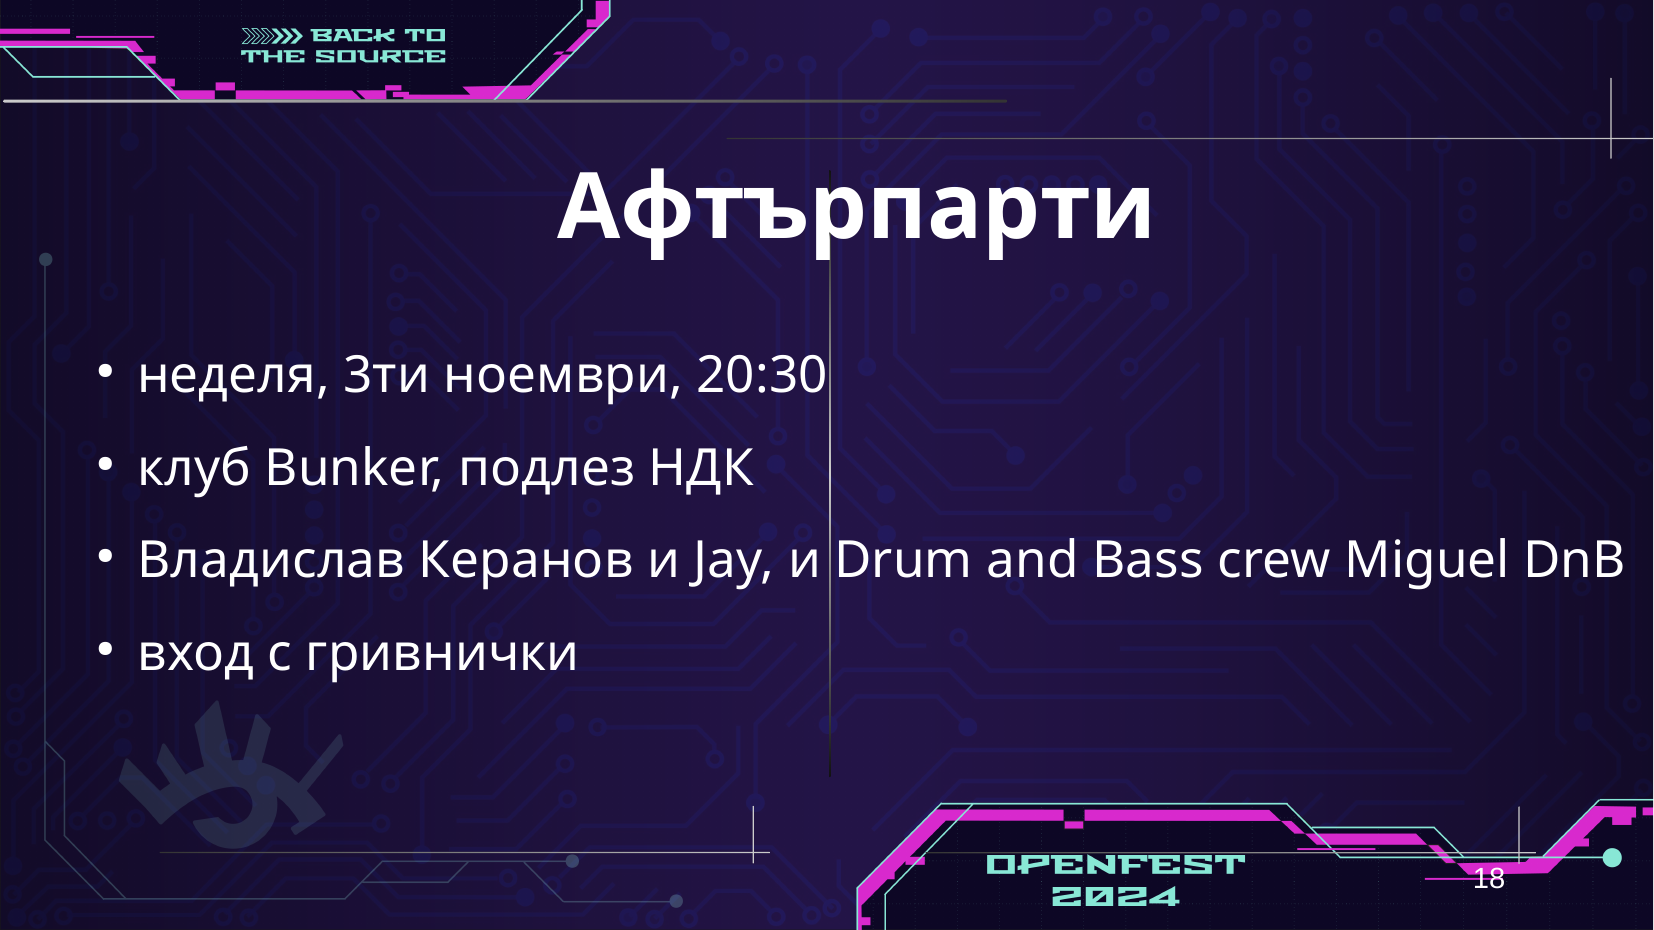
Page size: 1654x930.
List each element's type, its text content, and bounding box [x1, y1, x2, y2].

list неделя, 3ти ноември, 20:30 клуб Bunker, подлез НДК Владислав Керанов и Jay, и Drum and Bass crew Miguel DnB вход с гривнички [82, 337, 1640, 751]
title Афтърпарти [75, 138, 1640, 268]
picture [0, 0, 1654, 930]
